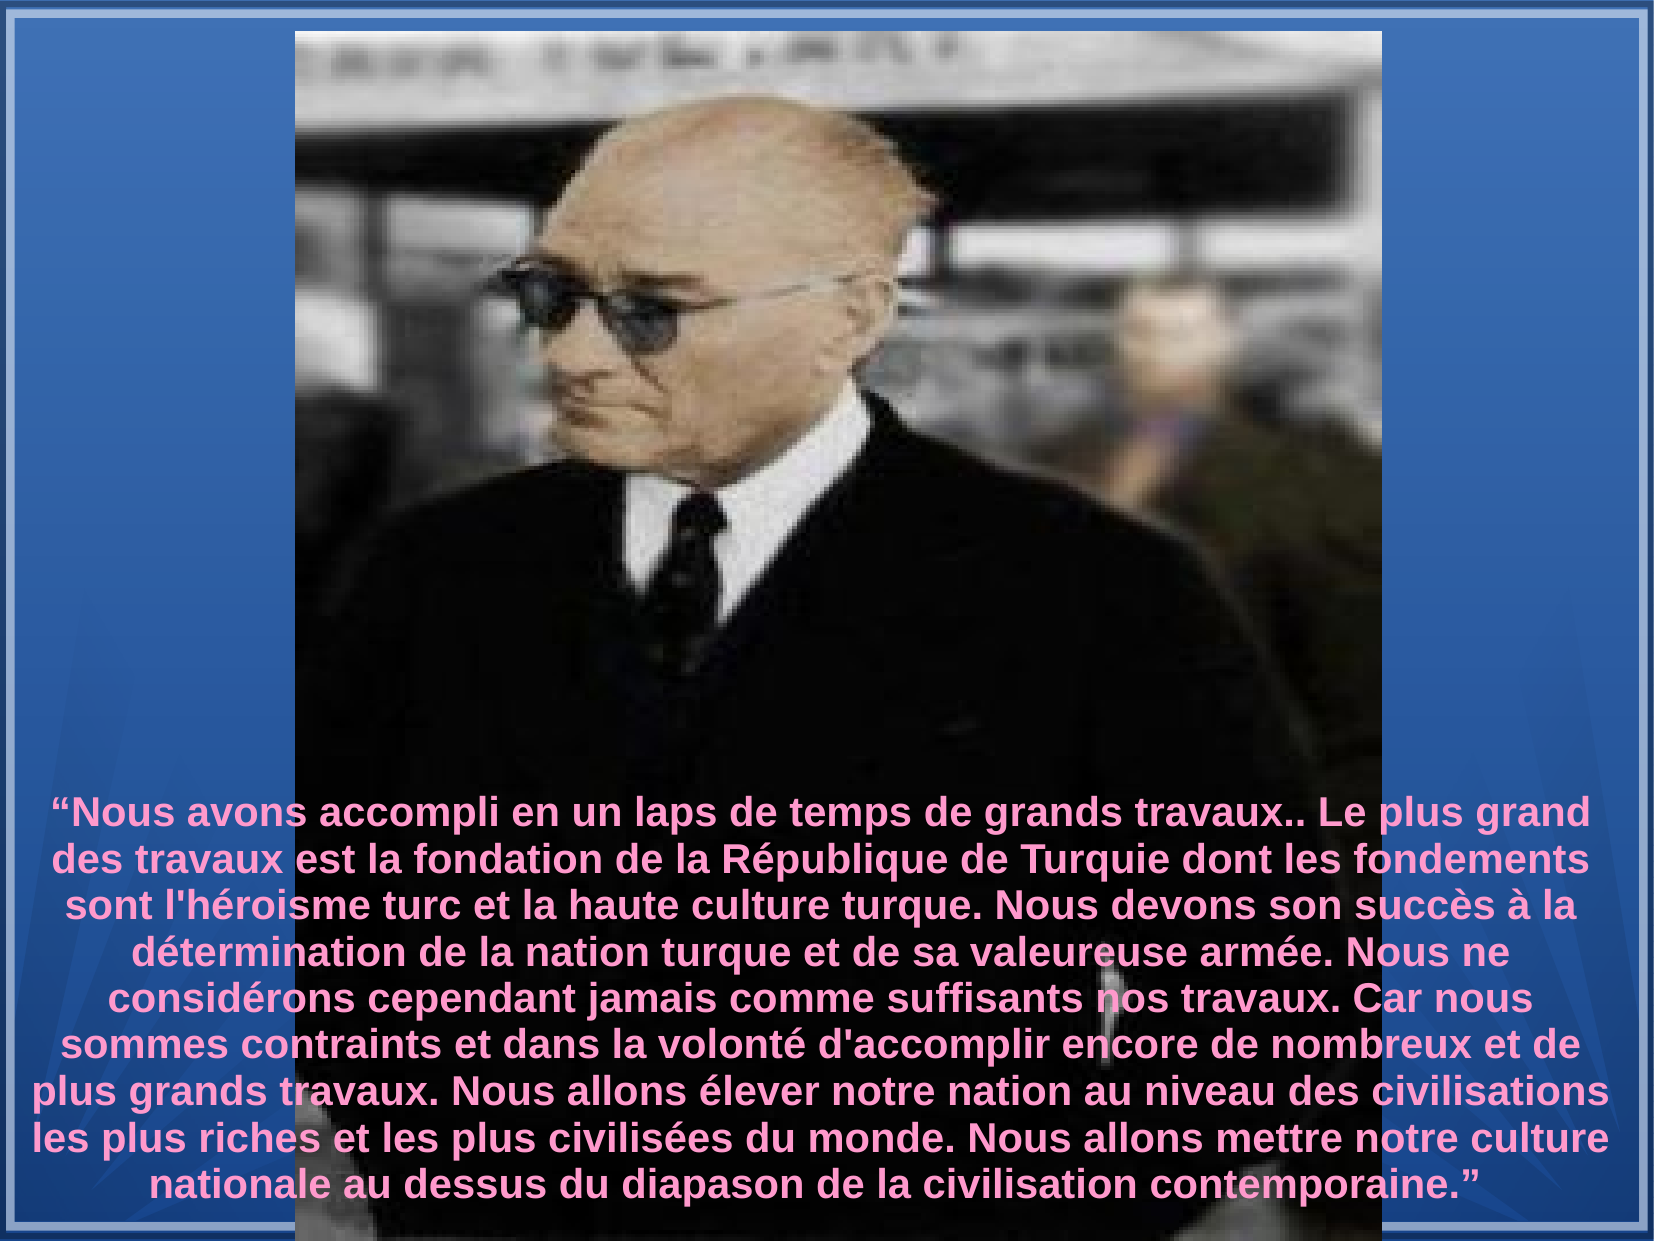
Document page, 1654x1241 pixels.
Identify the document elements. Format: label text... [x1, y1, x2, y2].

picture [295, 31, 1382, 720]
title “Nous avons accompli en un laps de temps de grands travaux.. Le plus grand des travaux est la fondation de la République de Turquie dont les fondements sont l'héroisme turc et la haute culture turque. Nous devons son succès à la détermination de la nation turque et de sa valeureuse armée. Nous ne considérons cependant jamais comme suffisants nos travaux. Car nous sommes contraints et dans la volonté d'accomplir encore de nombreux et de plus grands travaux. Nous allons élever notre nation au niveau des civilisations les plus riches et les plus civilisées du monde. Nous allons mettre notre culture nationale au dessus du diapason de la civilisation contemporaine.” [23, 720, 1619, 1241]
